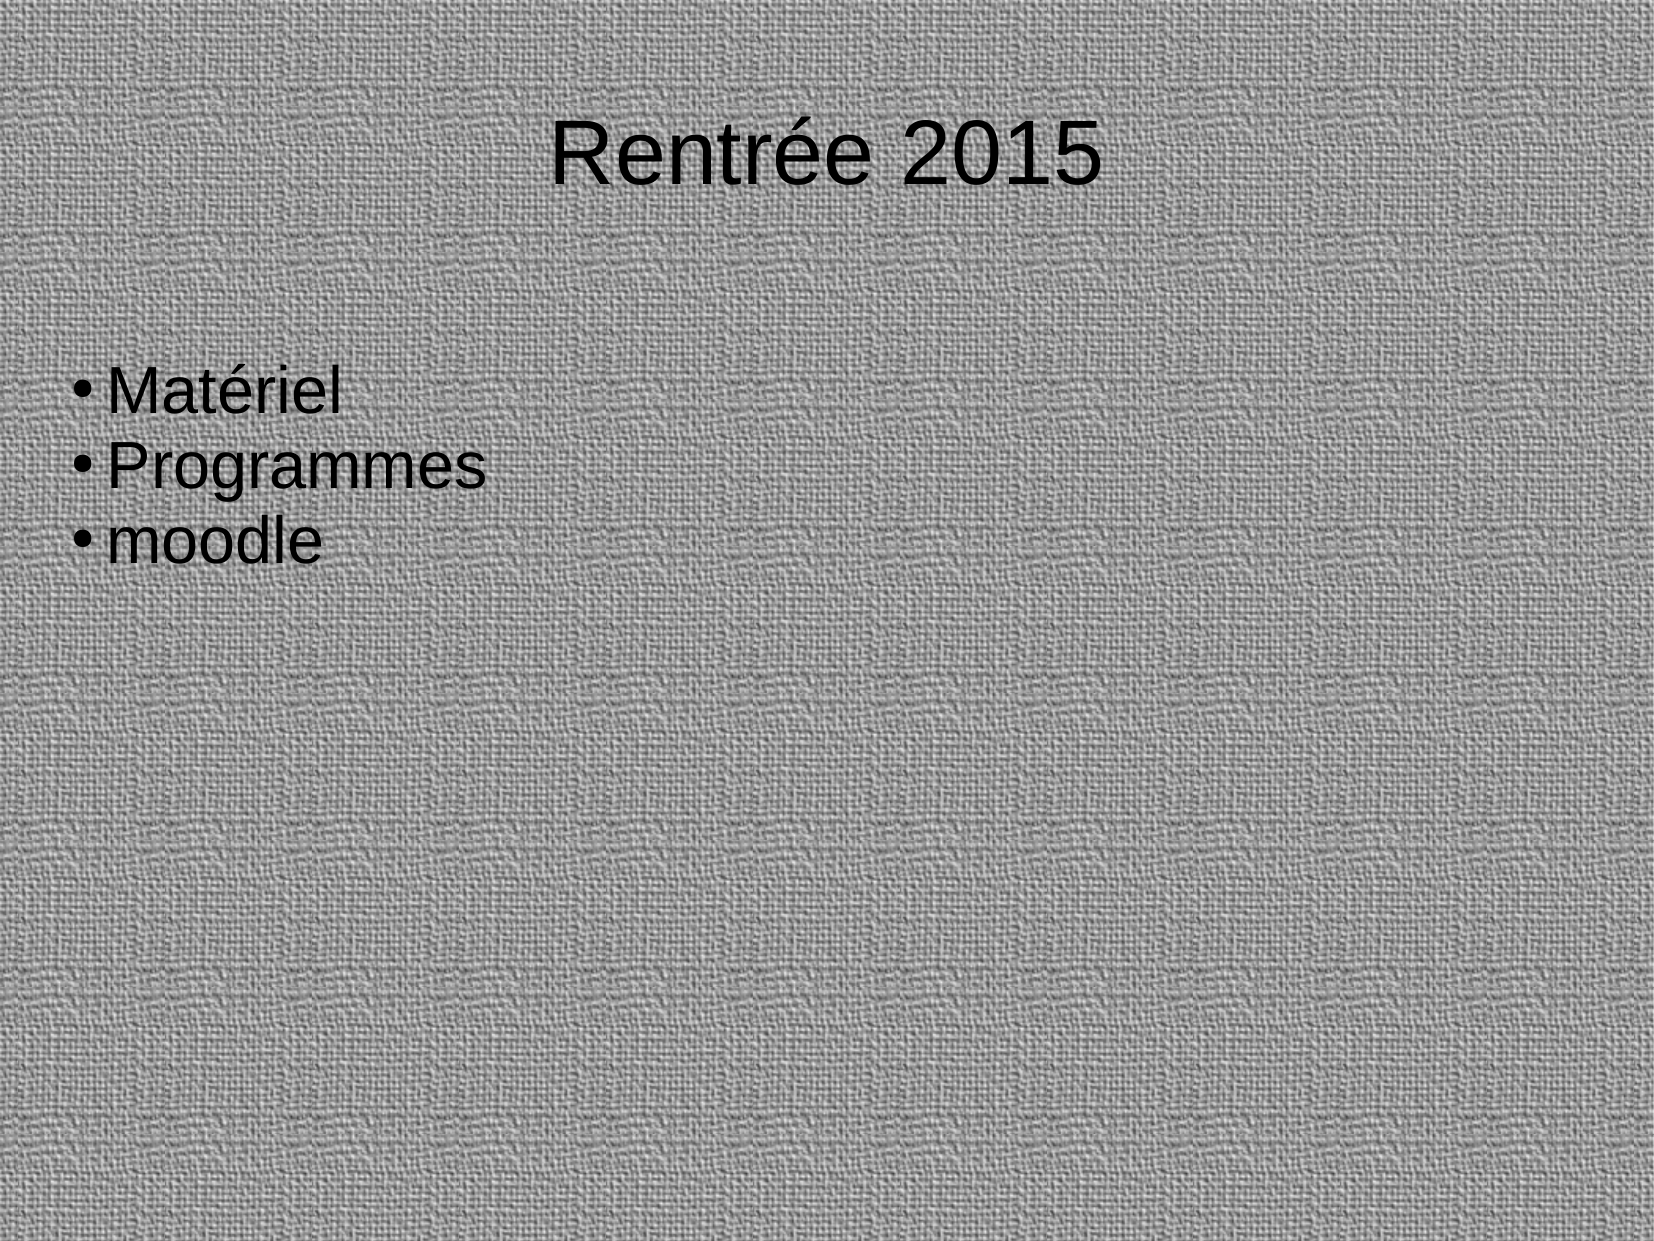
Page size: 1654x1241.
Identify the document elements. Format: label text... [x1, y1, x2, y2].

title Rentrée 2015 [82, 49, 1571, 257]
subtitle Matériel Programmes moodle [70, 315, 1560, 690]
picture [0, 0, 1654, 1241]
